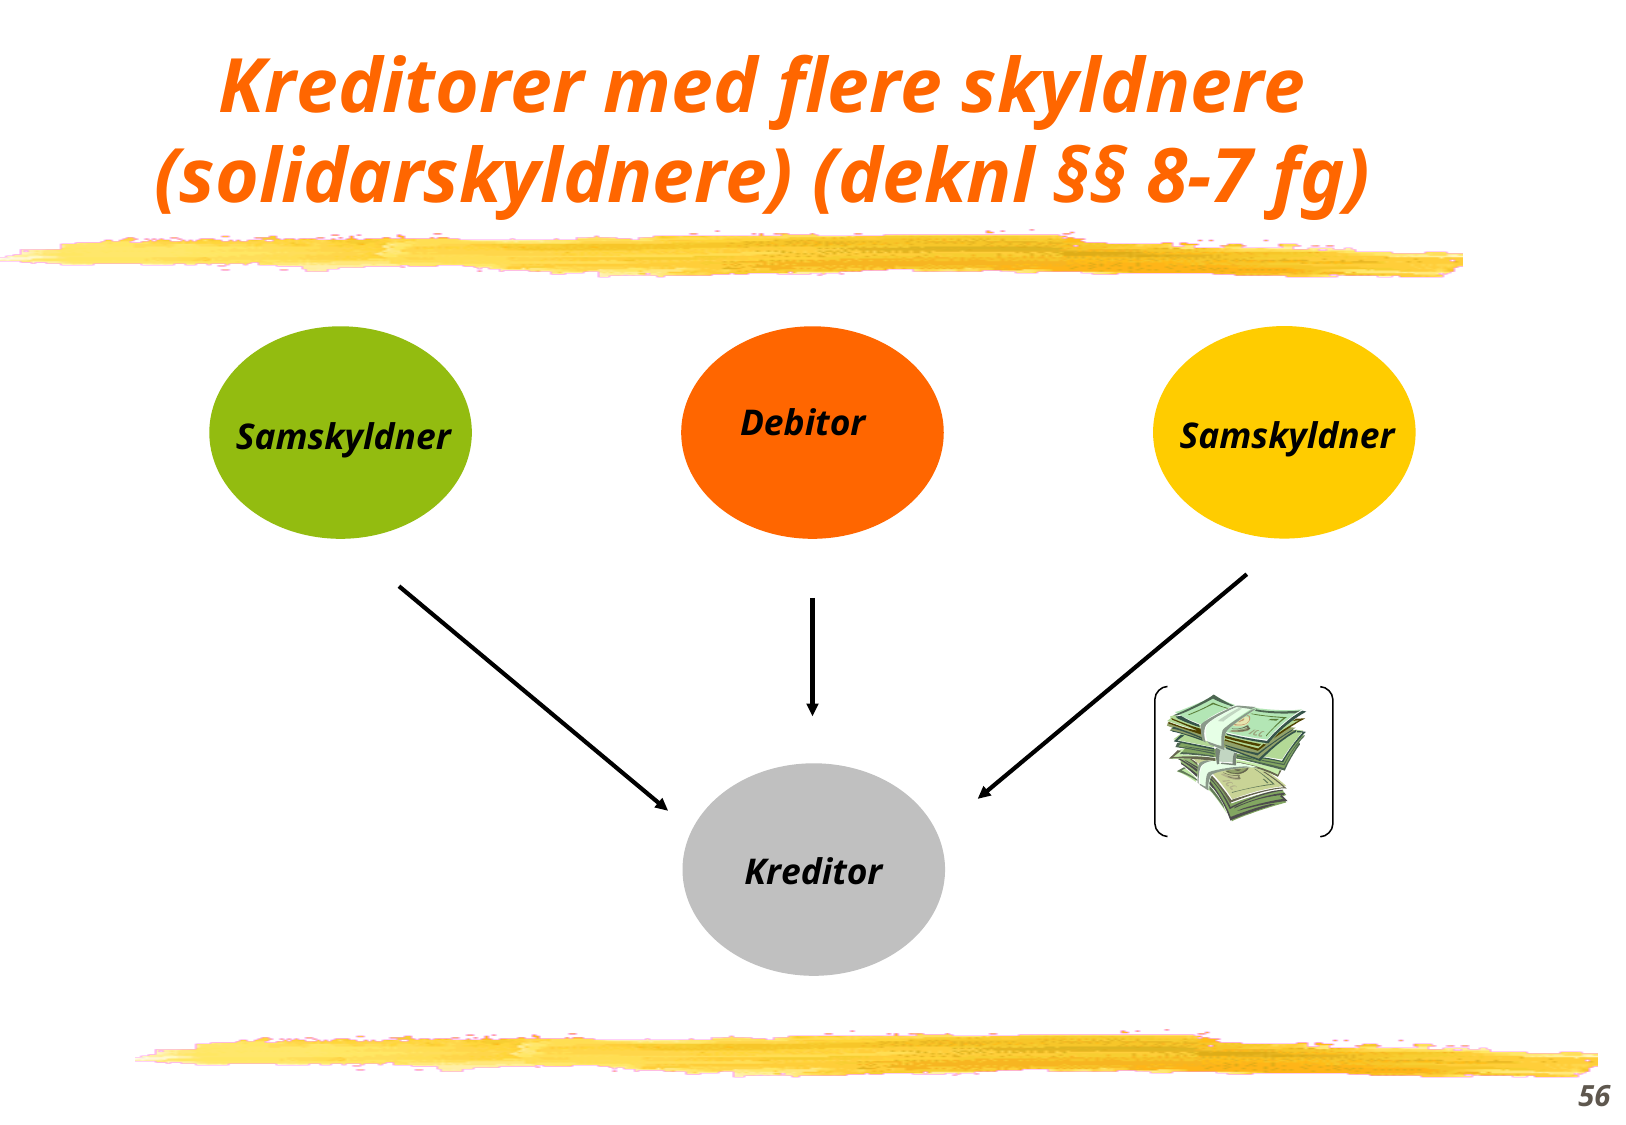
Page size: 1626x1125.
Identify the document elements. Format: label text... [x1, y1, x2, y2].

text_box <number> [1516, 1050, 1626, 1125]
picture [135, 1024, 1598, 1088]
text_box Samskyldner [221, 406, 466, 464]
title Kreditorer med flere skyldnere (solidarskyldnere) (deknl §§ 8-7 fg) [72, 29, 1454, 225]
text_box [209, 326, 472, 539]
picture [1166, 692, 1309, 824]
text_box Debitor [725, 392, 880, 450]
text_box [682, 763, 946, 976]
text_box [1153, 326, 1416, 539]
text_box [681, 326, 944, 539]
text_box Kreditor [730, 842, 897, 899]
picture [0, 224, 1463, 288]
text_box Samskyldner [1165, 406, 1410, 464]
